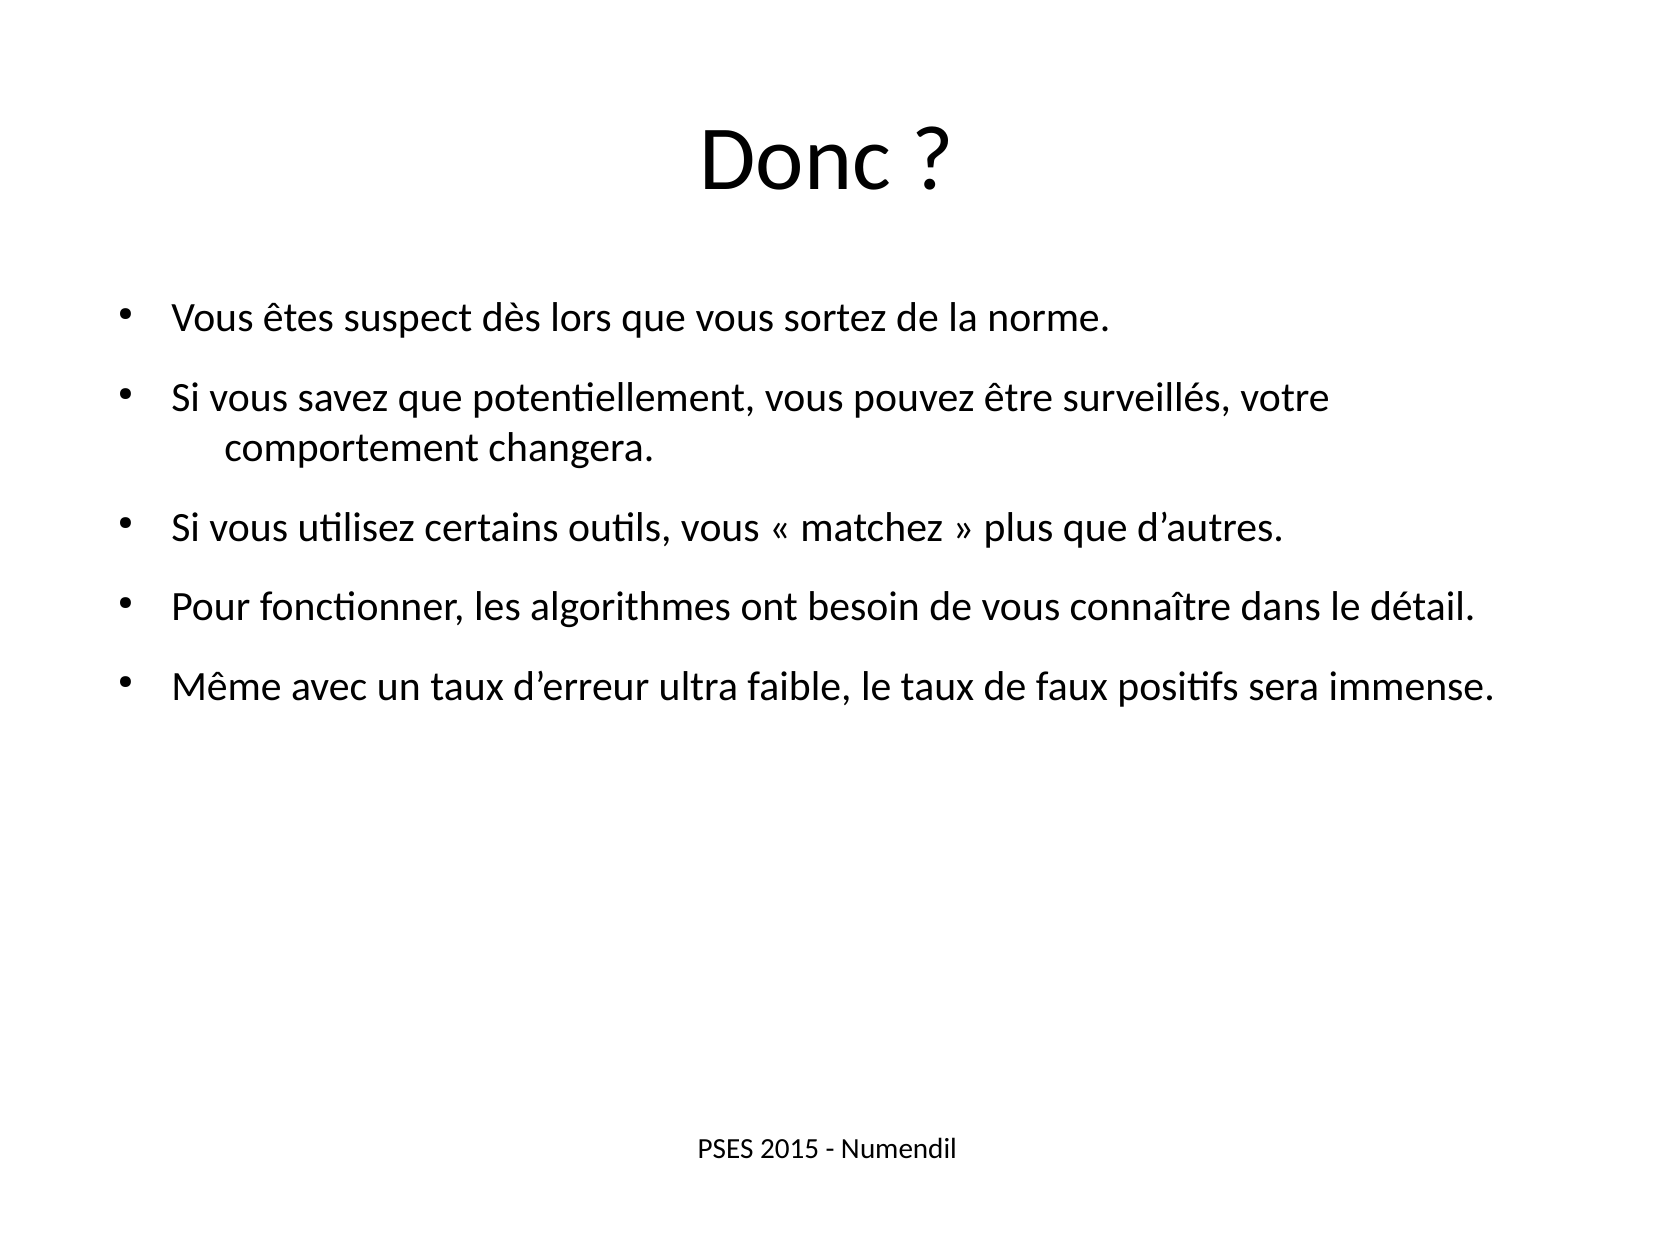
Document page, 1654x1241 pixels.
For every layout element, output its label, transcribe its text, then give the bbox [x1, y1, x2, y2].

title Donc ? [82, 49, 1571, 257]
list Vous êtes suspect dès lors que vous sortez de la norme. Si vous savez que potentiellement, vous pouvez être surveillés, votre comportement changera. Si vous utilisez certains outils, vous « matchez » plus que d’autres. Pour fonctionner, les algorithmes ont besoin de vous connaître dans le détail. Même avec un taux d’erreur ultra faible, le taux de faux positifs sera immense. [82, 290, 1571, 1010]
text_box PSES 2015 - Numendil [565, 1129, 1090, 1216]
